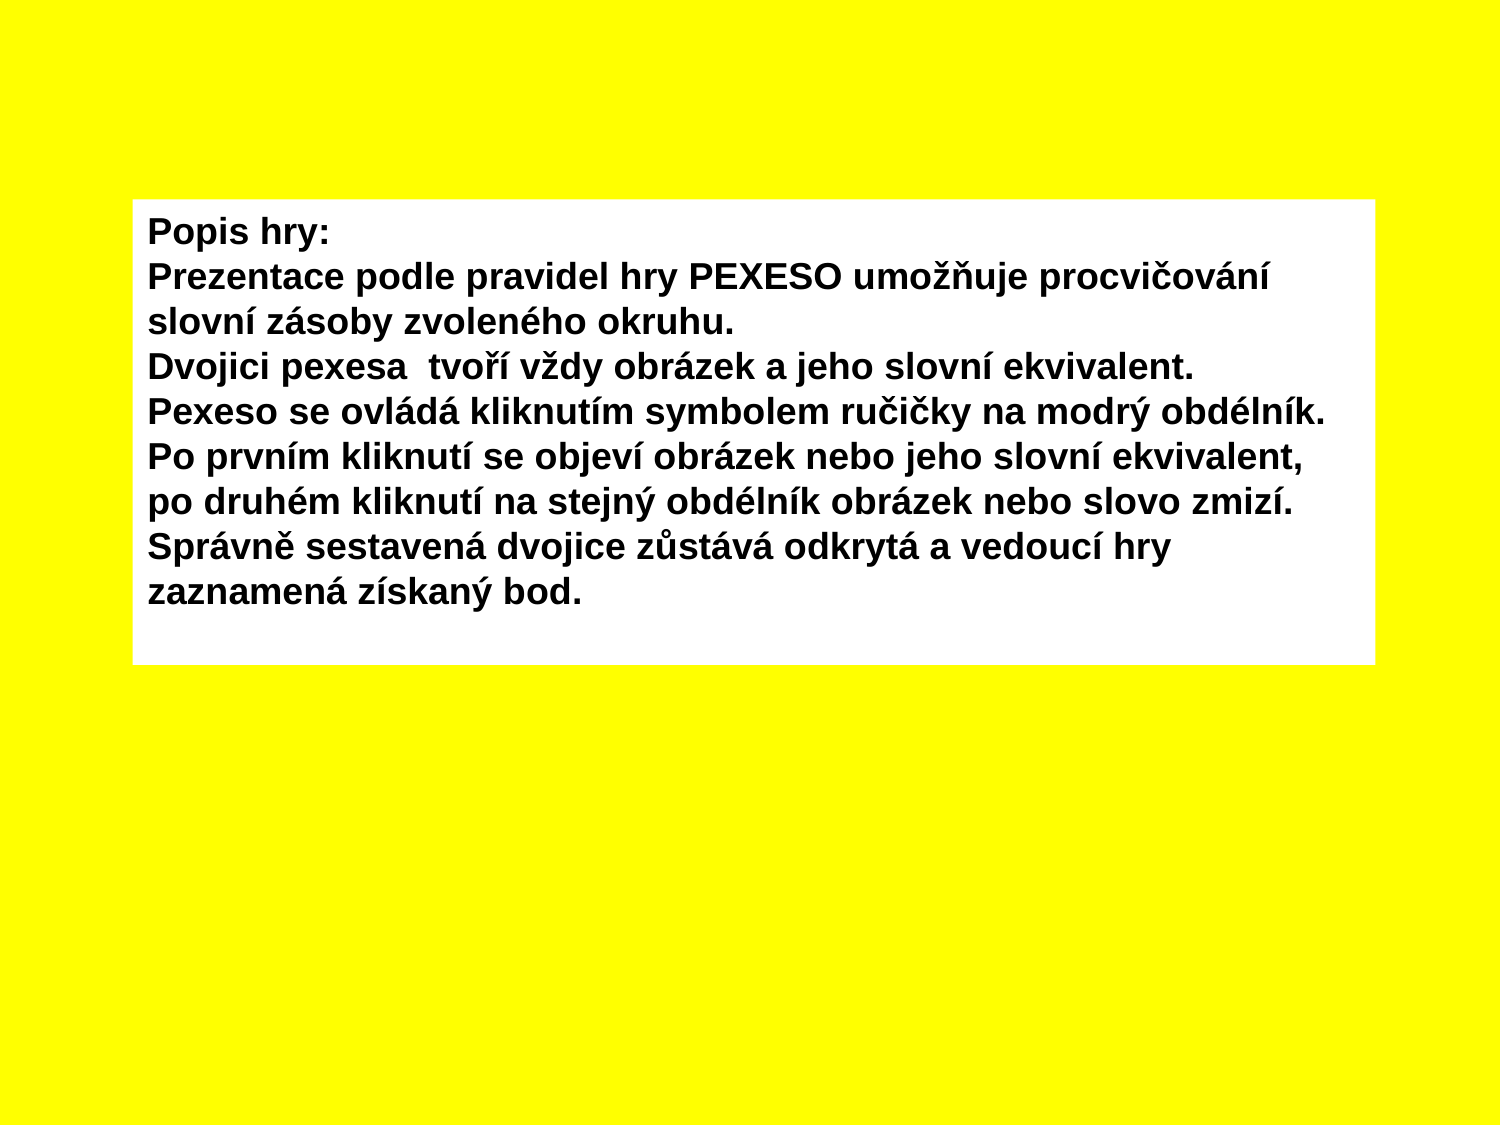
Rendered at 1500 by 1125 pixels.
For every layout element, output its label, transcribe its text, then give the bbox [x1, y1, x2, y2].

text_box Popis hry: Prezentace podle pravidel hry PEXESO umožňuje procvičování slovní zásoby zvoleného okruhu. Dvojici pexesa tvoří vždy obrázek a jeho slovní ekvivalent. Pexeso se ovládá kliknutím symbolem ručičky na modrý obdélník. Po prvním kliknutí se objeví obrázek nebo jeho slovní ekvivalent, po druhém kliknutí na stejný obdélník obrázek nebo slovo zmizí. Správně sestavená dvojice zůstává odkrytá a vedoucí hry zaznamená získaný bod. [132, 199, 1376, 665]
